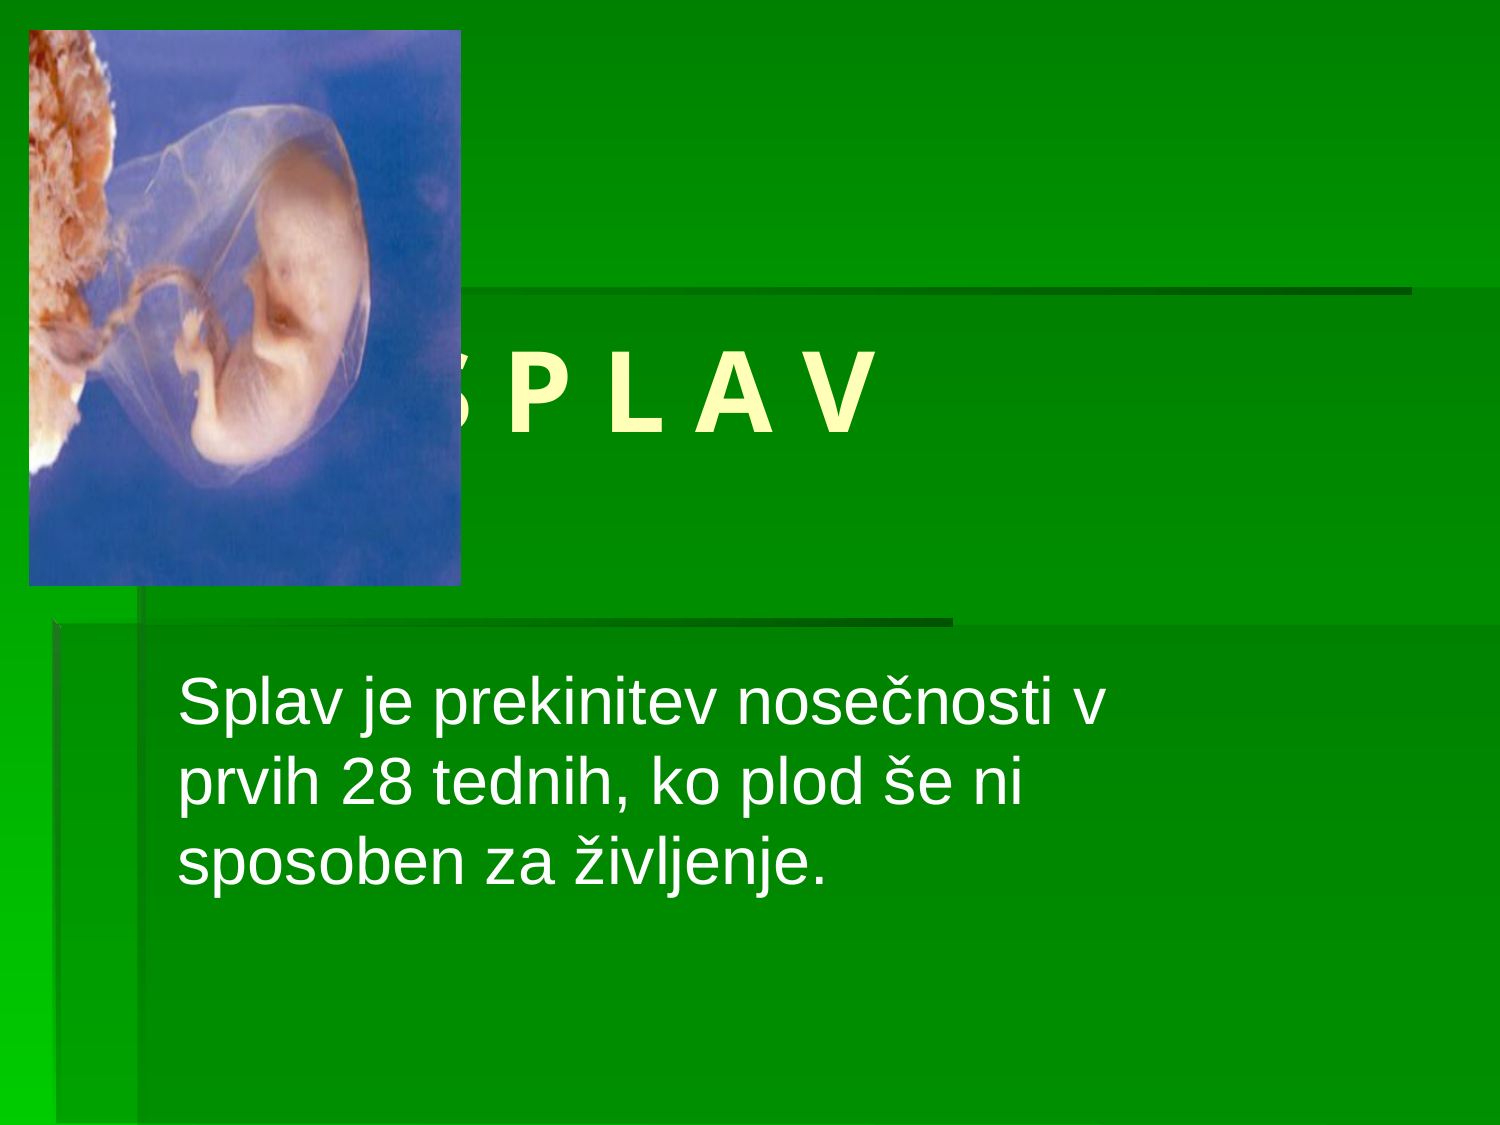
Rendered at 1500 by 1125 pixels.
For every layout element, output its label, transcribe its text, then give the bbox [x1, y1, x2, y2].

subtitle Splav je prekinitev nosečnosti v prvih 28 tednih, ko plod še ni sposoben za življenje. [162, 650, 1275, 938]
picture [29, 30, 461, 586]
title S P L A V [162, 312, 1438, 598]
